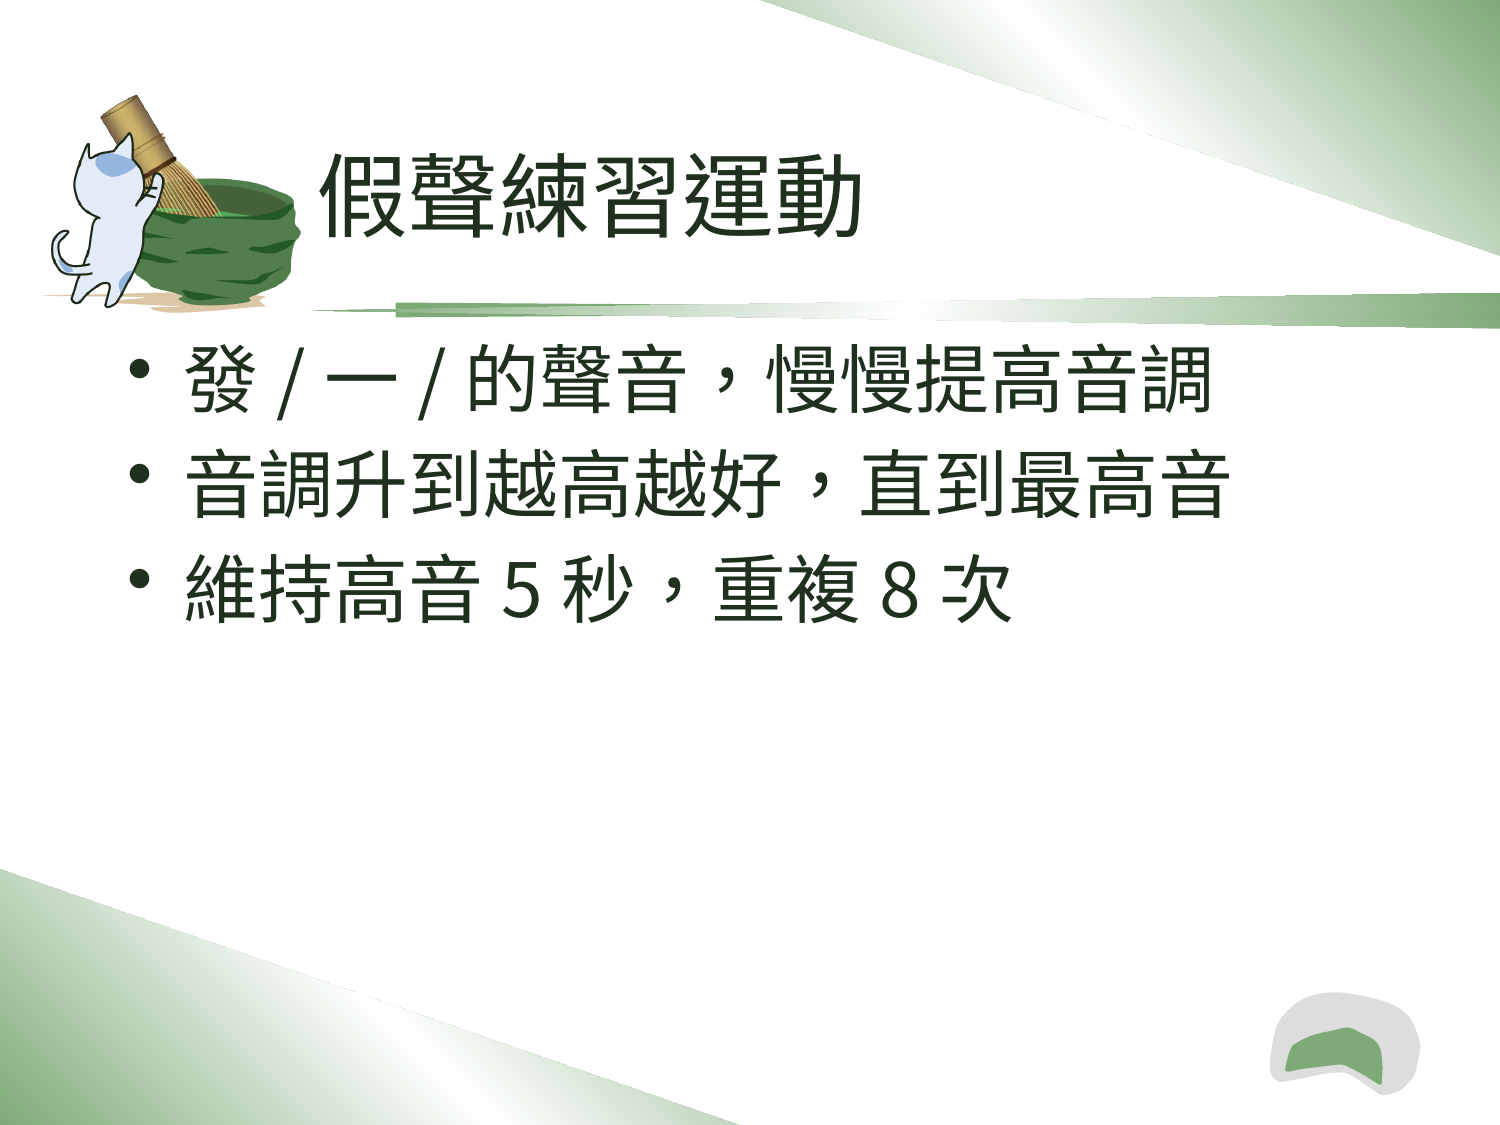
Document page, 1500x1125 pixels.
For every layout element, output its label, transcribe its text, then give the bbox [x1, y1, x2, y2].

picture [29, 90, 306, 318]
title 假聲練習運動 [301, 99, 1388, 288]
list 發/一/的聲音，慢慢提高音調 音調升到越高越好，直到最高音 維持高音5秒，重複8次 [112, 324, 1388, 1000]
